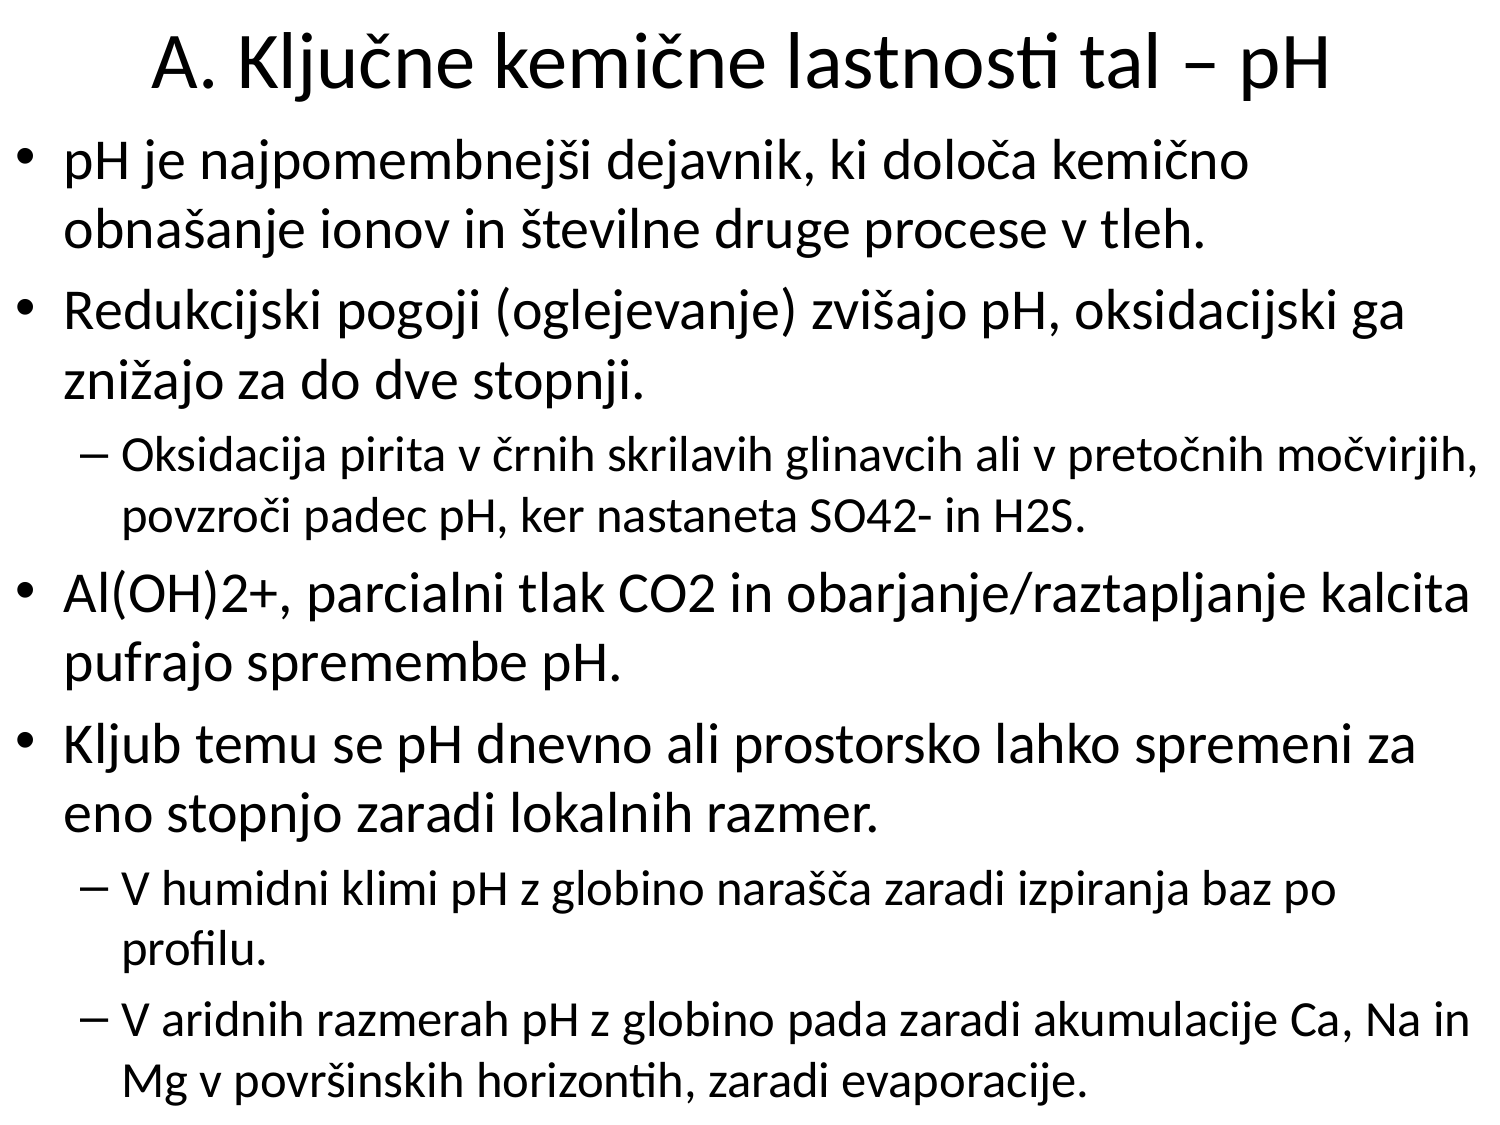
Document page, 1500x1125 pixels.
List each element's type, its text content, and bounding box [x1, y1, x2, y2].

list pH je najpomembnejši dejavnik, ki določa kemično obnašanje ionov in številne druge procese v tleh. Redukcijski pogoji (oglejevanje) zvišajo pH, oksidacijski ga znižajo za do dve stopnji. Oksidacija pirita v črnih skrilavih glinavcih ali v pretočnih močvirjih, povzroči padec pH, ker nastaneta SO42- in H2S. Al(OH)2+, parcialni tlak CO2 in obarjanje/raztapljanje kalcita pufrajo spremembe pH. Kljub temu se pH dnevno ali prostorsko lahko spremeni za eno stopnjo zaradi lokalnih razmer. V humidni klimi pH z globino narašča zaradi izpiranja baz po profilu. V aridnih razmerah pH z globino pada zaradi akumulacije Ca, Na in Mg v površinskih horizontih, zaradi evaporacije. [0, 113, 1500, 1125]
title A. Ključne kemične lastnosti tal – pH [76, 0, 1427, 113]
